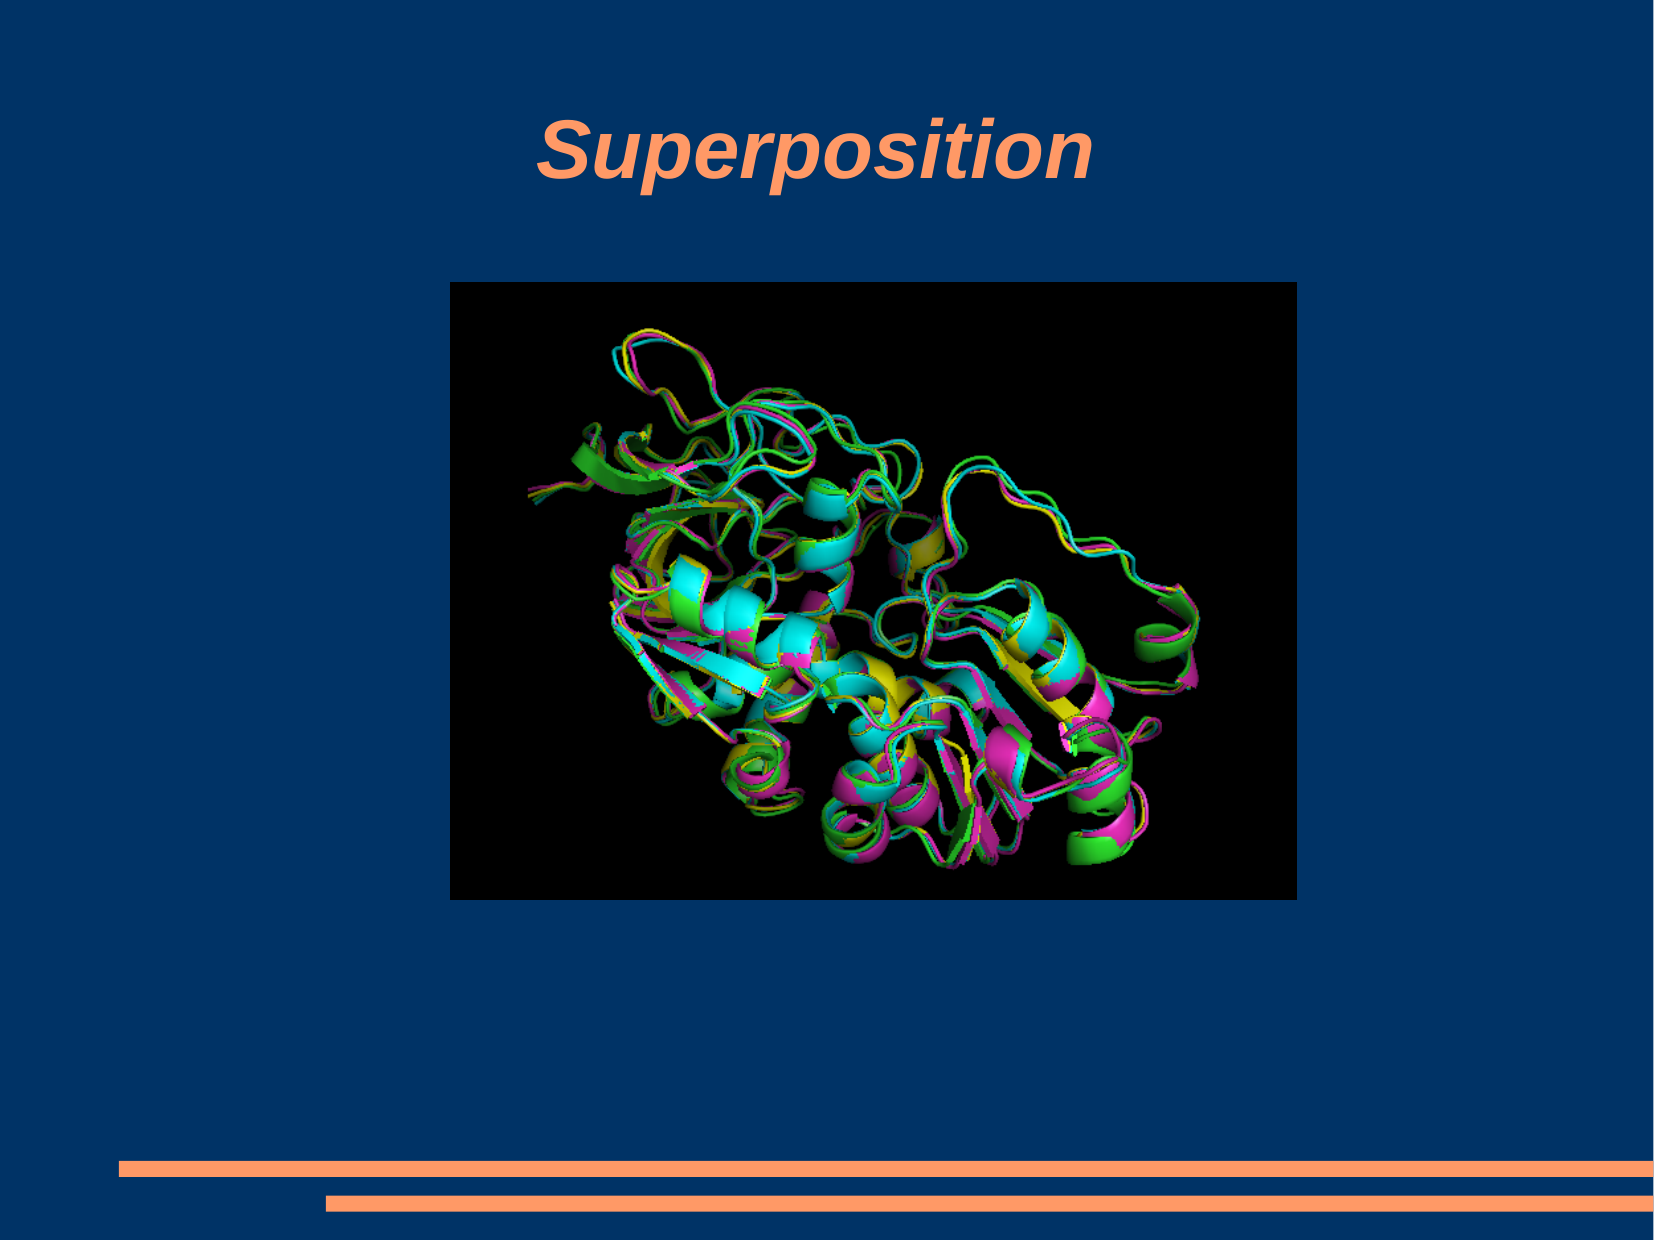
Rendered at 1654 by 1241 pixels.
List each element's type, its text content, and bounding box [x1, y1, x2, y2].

picture [450, 282, 1297, 901]
title Superposition [121, 46, 1534, 254]
